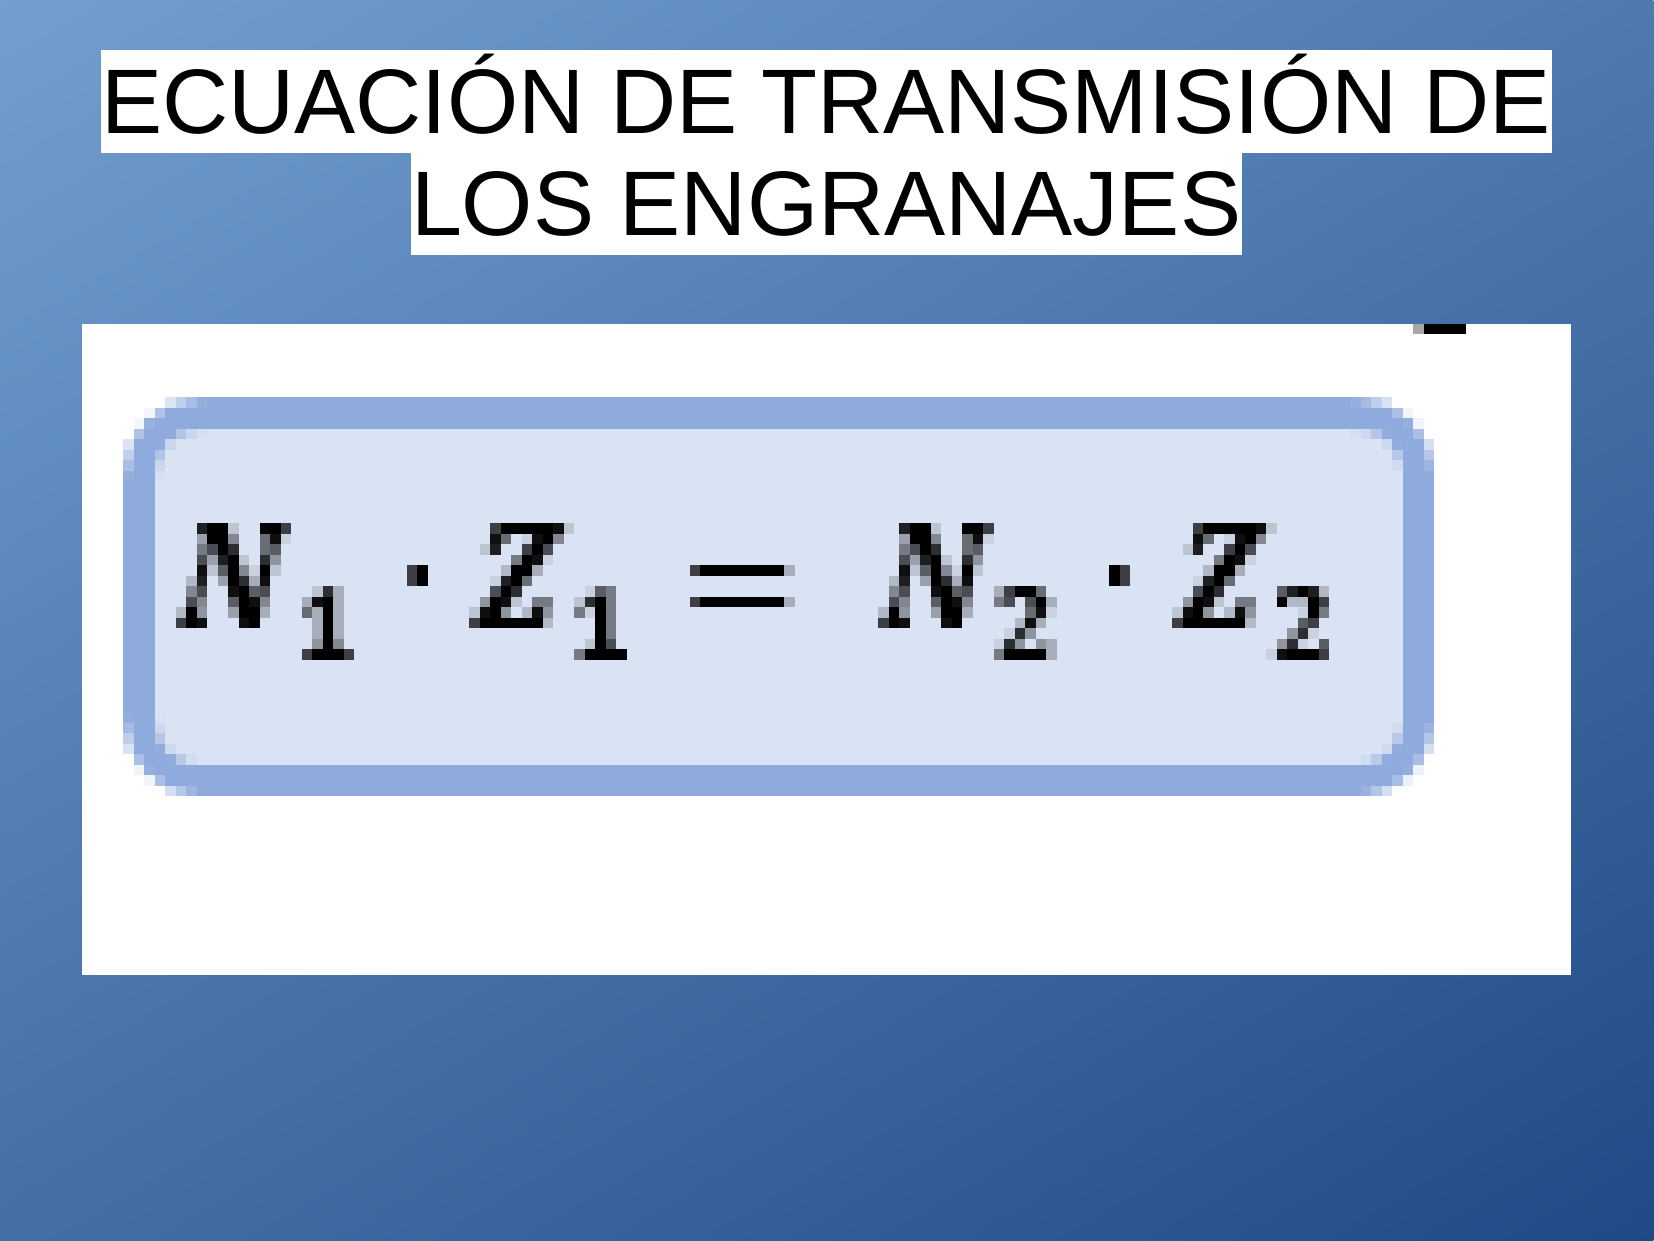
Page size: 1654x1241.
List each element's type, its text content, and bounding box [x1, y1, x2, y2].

title ECUACIÓN DE TRANSMISIÓN DE LOS ENGRANAJES [82, 49, 1571, 257]
picture [82, 324, 1571, 975]
